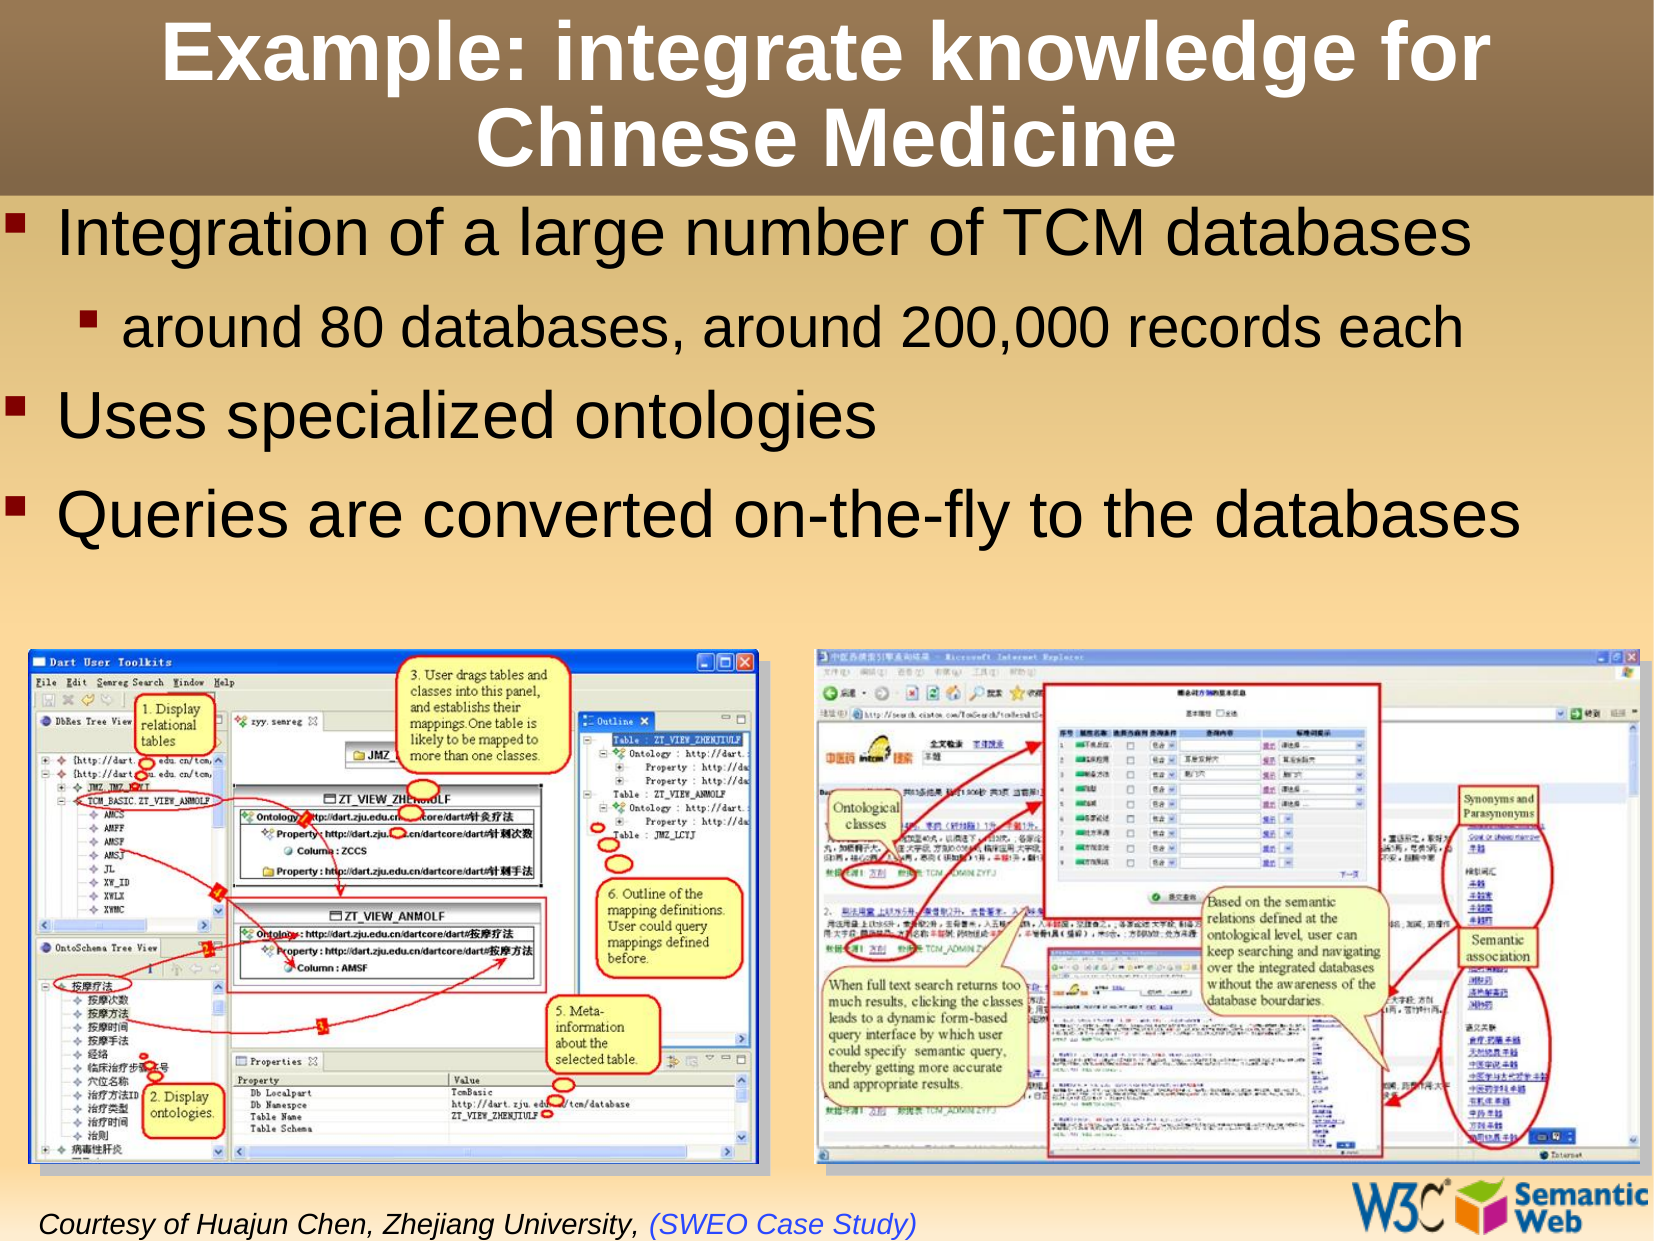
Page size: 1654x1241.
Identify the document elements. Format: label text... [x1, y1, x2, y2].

text_box Courtesy of Huajun Chen, Zhejiang University, (SWEO Case Study) [23, 1198, 934, 1241]
list Integration of a large number of TCM databases around 80 databases, around 200,000 records each Uses specialized ontologies Queries are converted on-the-fly to the databases [0, 195, 1590, 1014]
title Example: integrate knowledge for Chinese Medicine [0, 0, 1654, 196]
picture [0, 196, 1654, 1241]
